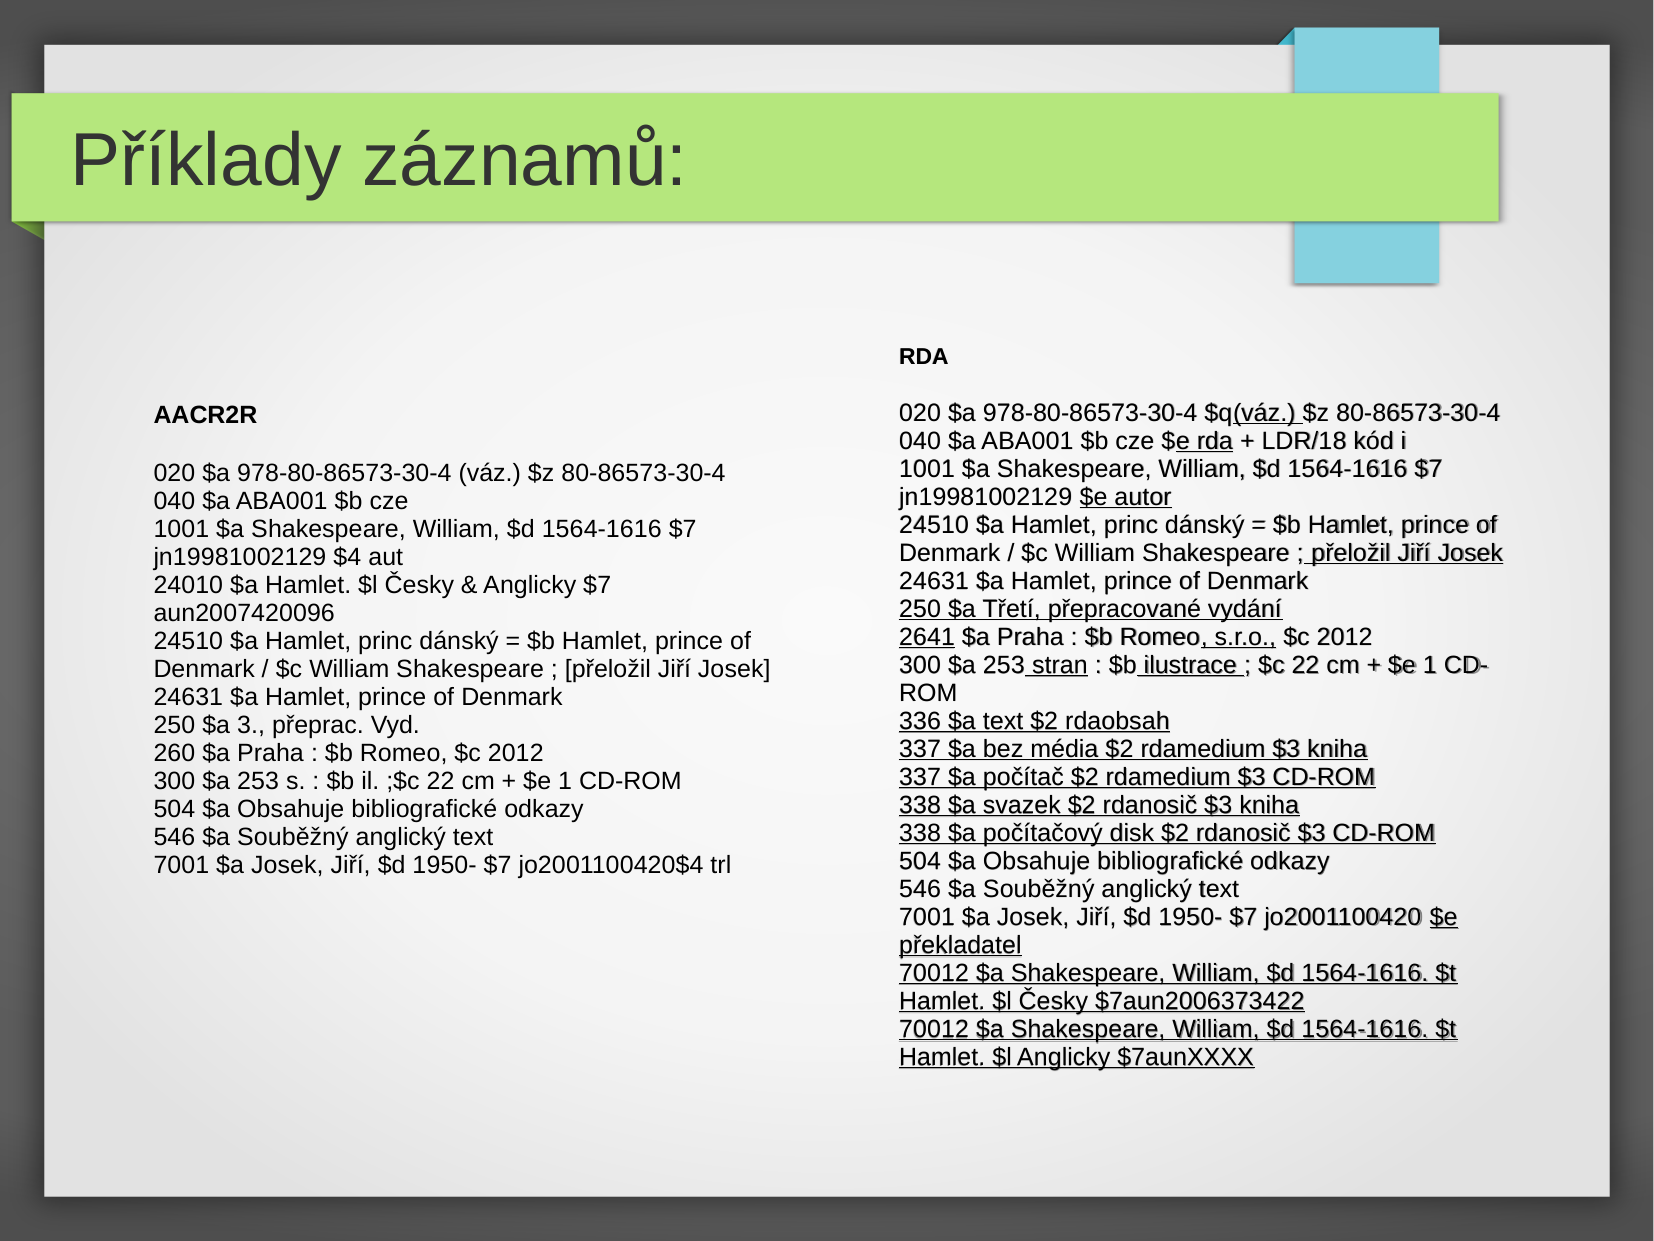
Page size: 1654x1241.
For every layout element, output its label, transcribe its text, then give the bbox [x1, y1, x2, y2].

list RDA 020 $a 978-80-86573-30-4 $q(váz.) $z 80-86573-30-4 040 $a ABA001 $b cze $e rda + LDR/18 kód i 1001 $a Shakespeare, William, $d 1564-1616 $7 jn19981002129 $e autor 24510 $a Hamlet, princ dánský = $b Hamlet, prince of Denmark / $c William Shakespeare ; přeložil Jiří Josek 24631 $a Hamlet, prince of Denmark 250 $a Třetí, přepracované vydání 2641 $a Praha : $b Romeo, s.r.o., $c 2012 300 $a 253 stran : $b ilustrace ; $c 22 cm + $e 1 CD-ROM 336 $a text $2 rdaobsah 337 $a bez média $2 rdamedium $3 kniha 337 $a počítač $2 rdamedium $3 CD-ROM 338 $a svazek $2 rdanosič $3 kniha 338 $a počítačový disk $2 rdanosič $3 CD-ROM 504 $a Obsahuje bibliografické odkazy 546 $a Souběžný anglický text 7001 $a Josek, Jiří, $d 1950- $7 jo2001100420 $e překladatel 70012 $a Shakespeare, William, $d 1564-1616. $t Hamlet. $l Česky $7aun2006373422 70012 $a Shakespeare, William, $d 1564-1616. $t Hamlet. $l Anglicky $7aunXXXX [828, 343, 1539, 1123]
title Příklady záznamů: [70, 106, 1229, 213]
list AACR2R 020 $a 978-80-86573-30-4 (váz.) $z 80-86573-30-4 040 $a ABA001 $b cze 1001 $a Shakespeare, William, $d 1564-1616 $7 jn19981002129 $4 aut 24010 $a Hamlet. $l Česky & Anglicky $7 aun2007420096 24510 $a Hamlet, princ dánský = $b Hamlet, prince of Denmark / $c William Shakespeare ; [přeložil Jiří Josek] 24631 $a Hamlet, prince of Denmark 250 $a 3., přeprac. Vyd. 260 $a Praha : $b Romeo, $c 2012 300 $a 253 s. : $b il. ;$c 22 cm + $e 1 CD-ROM 504 $a Obsahuje bibliografické odkazy 546 $a Souběžný anglický text 7001 $a Josek, Jiří, $d 1950- $7 jo2001100420$4 trl [82, 343, 793, 1063]
picture [0, 0, 1654, 1241]
